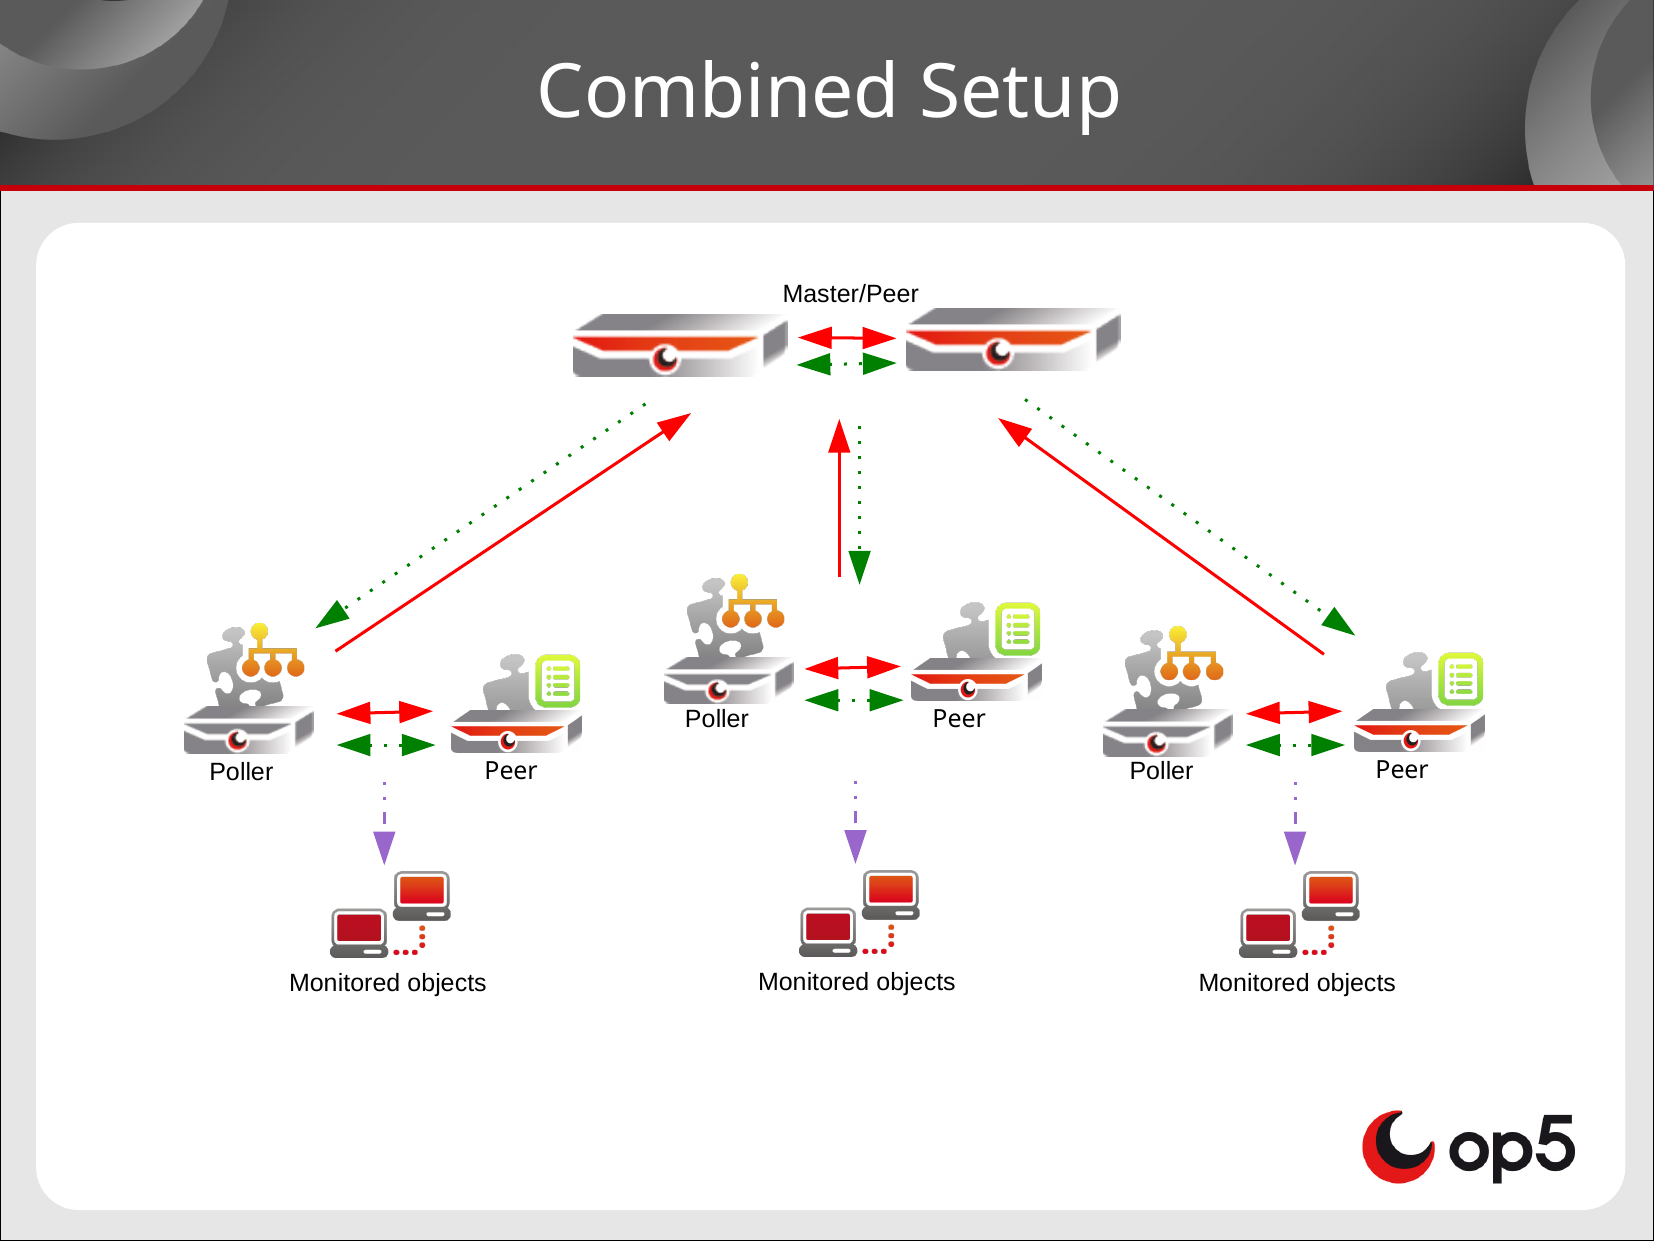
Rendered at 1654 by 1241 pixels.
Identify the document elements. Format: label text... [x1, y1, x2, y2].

picture [330, 871, 451, 958]
picture [1239, 871, 1360, 958]
text_box Master/Peer [767, 272, 935, 315]
title Combined Setup [88, 0, 1571, 175]
picture [1350, 1103, 1587, 1191]
picture [799, 870, 920, 957]
picture [451, 638, 595, 753]
picture [573, 314, 788, 377]
text_box Poller [1114, 749, 1209, 793]
text_box Peer [469, 753, 556, 790]
text_box Monitored objects [1183, 961, 1417, 1004]
picture [1103, 615, 1233, 757]
picture [911, 586, 1055, 701]
text_box Monitored objects [274, 961, 508, 1004]
text_box Poller [670, 697, 765, 740]
picture [184, 612, 314, 754]
text_box Peer [917, 701, 1004, 738]
text_box Peer [1360, 752, 1447, 789]
picture [906, 308, 1121, 371]
text_box Poller [194, 750, 289, 794]
picture [0, 0, 1654, 185]
picture [1354, 636, 1498, 752]
text_box Monitored objects [743, 960, 977, 1004]
picture [664, 563, 794, 704]
